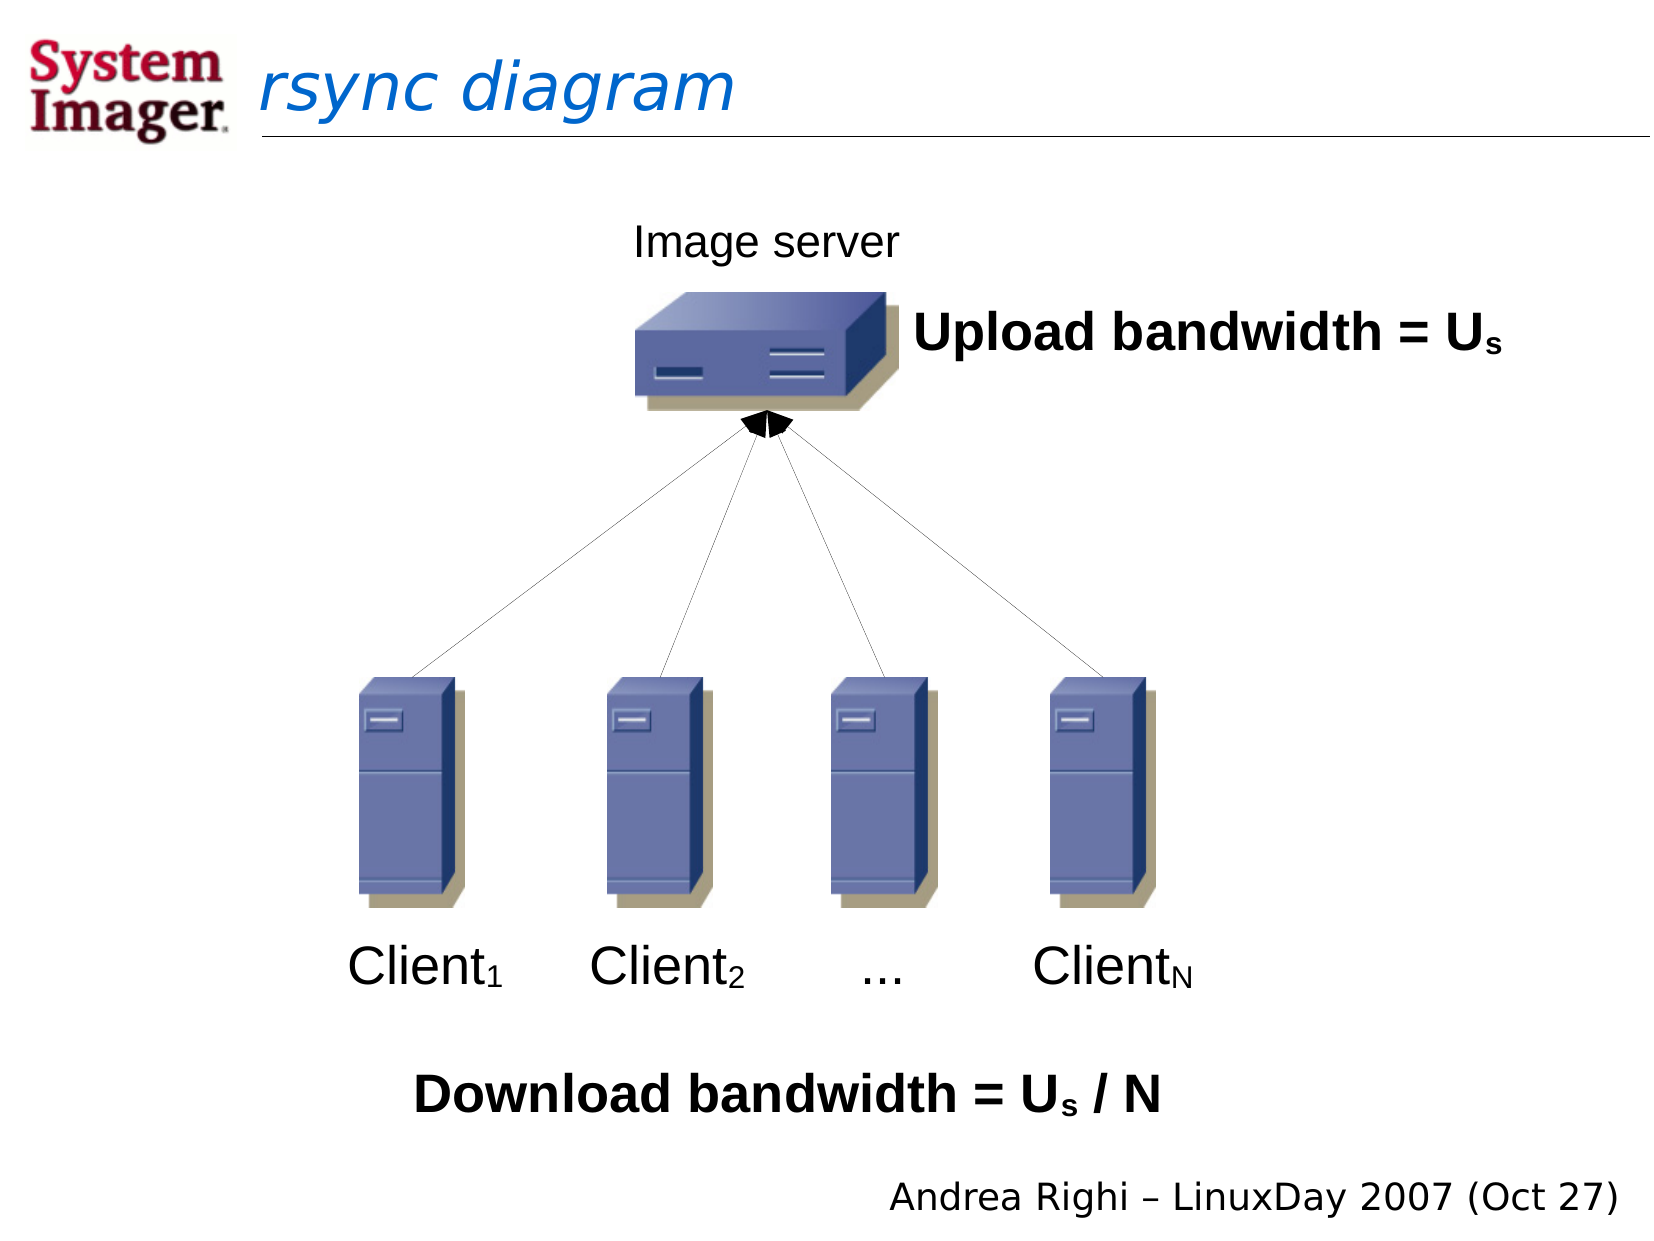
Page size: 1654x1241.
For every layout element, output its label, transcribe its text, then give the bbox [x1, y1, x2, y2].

text_box ClientN [1017, 927, 1209, 1040]
text_box Client1 [332, 927, 519, 1040]
text_box Download bandwidth = Us / N [398, 1055, 1178, 1169]
picture [1050, 677, 1156, 908]
text_box Image server [618, 208, 916, 292]
picture [635, 292, 899, 411]
text_box Client2 [574, 927, 761, 1040]
picture [25, 34, 237, 151]
picture [831, 677, 938, 908]
picture [607, 677, 713, 908]
text_box Upload bandwidth = Us [898, 294, 1518, 407]
picture [359, 677, 465, 908]
text_box ... [846, 927, 921, 1024]
title rsync diagram [258, 43, 1529, 131]
